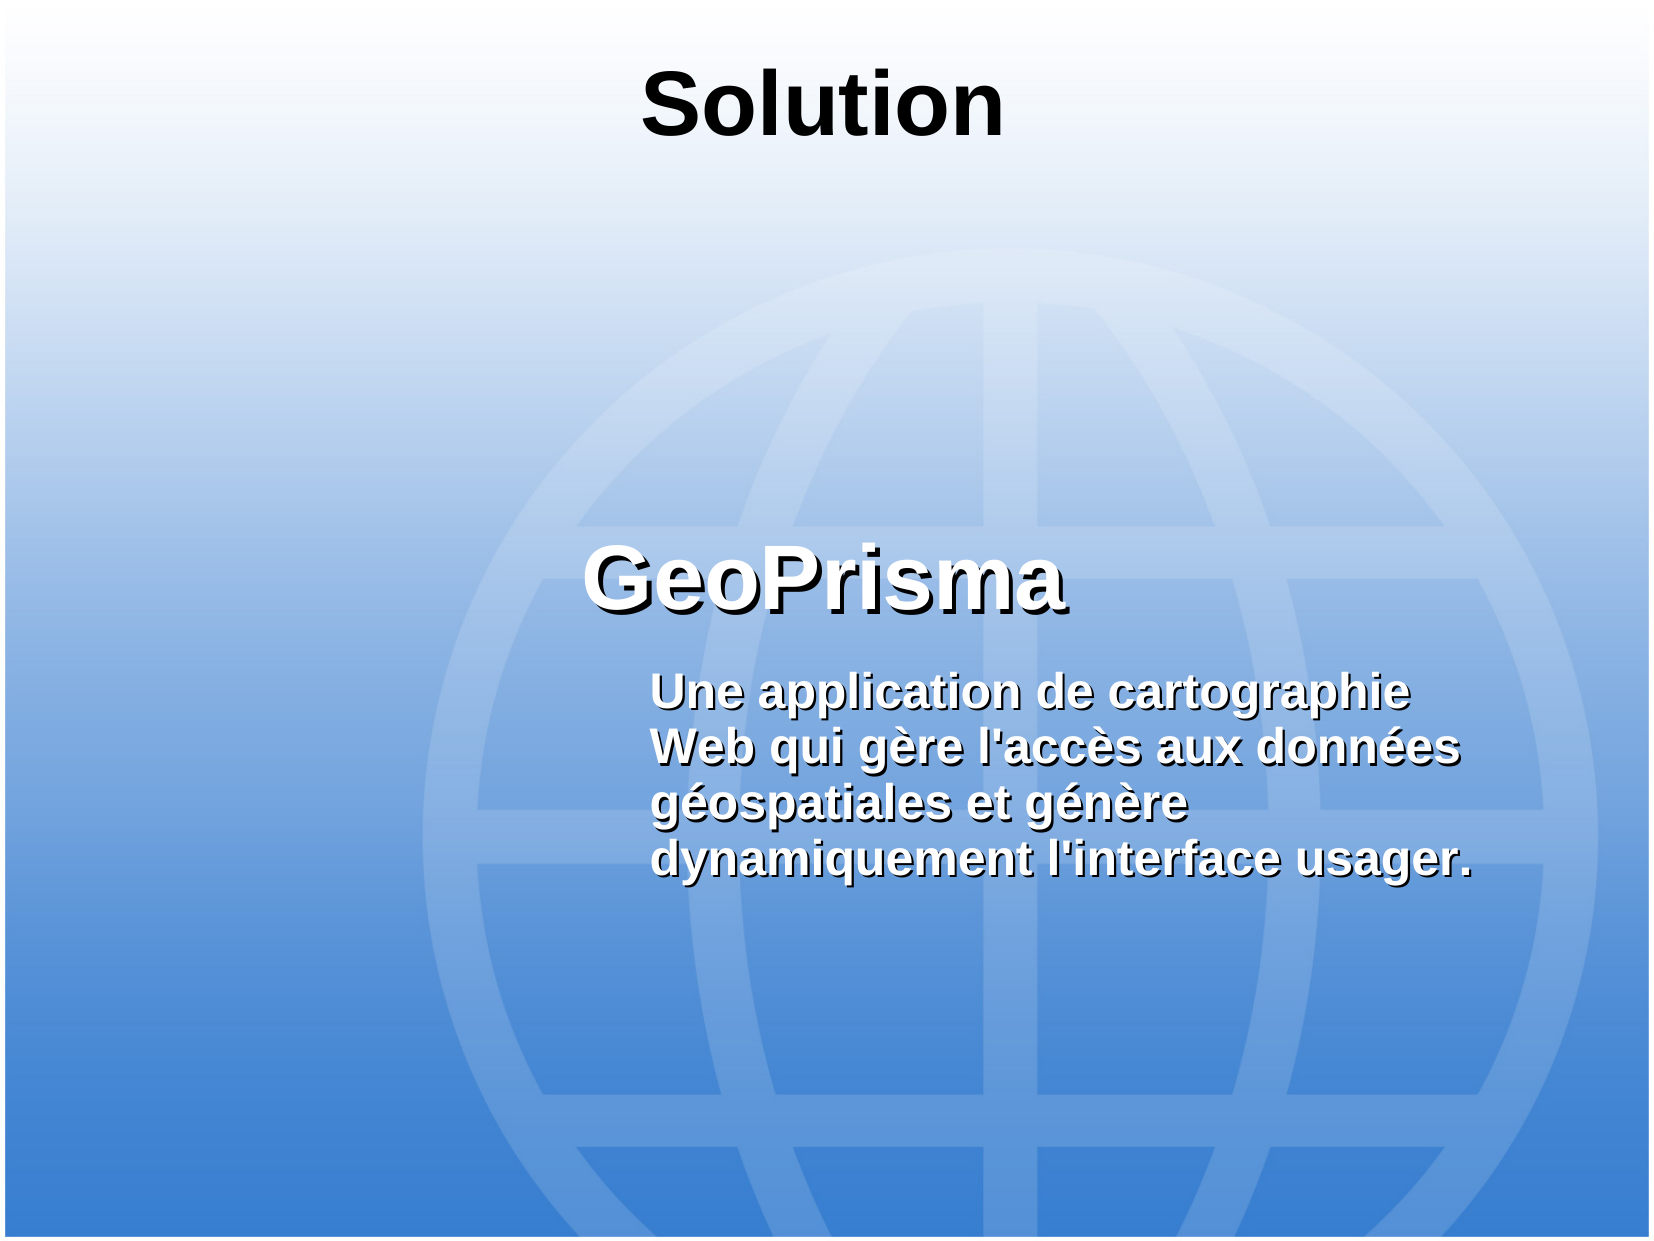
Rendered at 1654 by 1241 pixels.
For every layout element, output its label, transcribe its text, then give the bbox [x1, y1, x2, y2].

title GeoPrisma [79, 474, 1568, 682]
title Solution [79, 0, 1568, 208]
title Une application de cartographie Web qui gère l'accès aux données géospatiales et génère dynamiquement l'interface usager. [649, 663, 1477, 887]
picture [0, 0, 1654, 1241]
